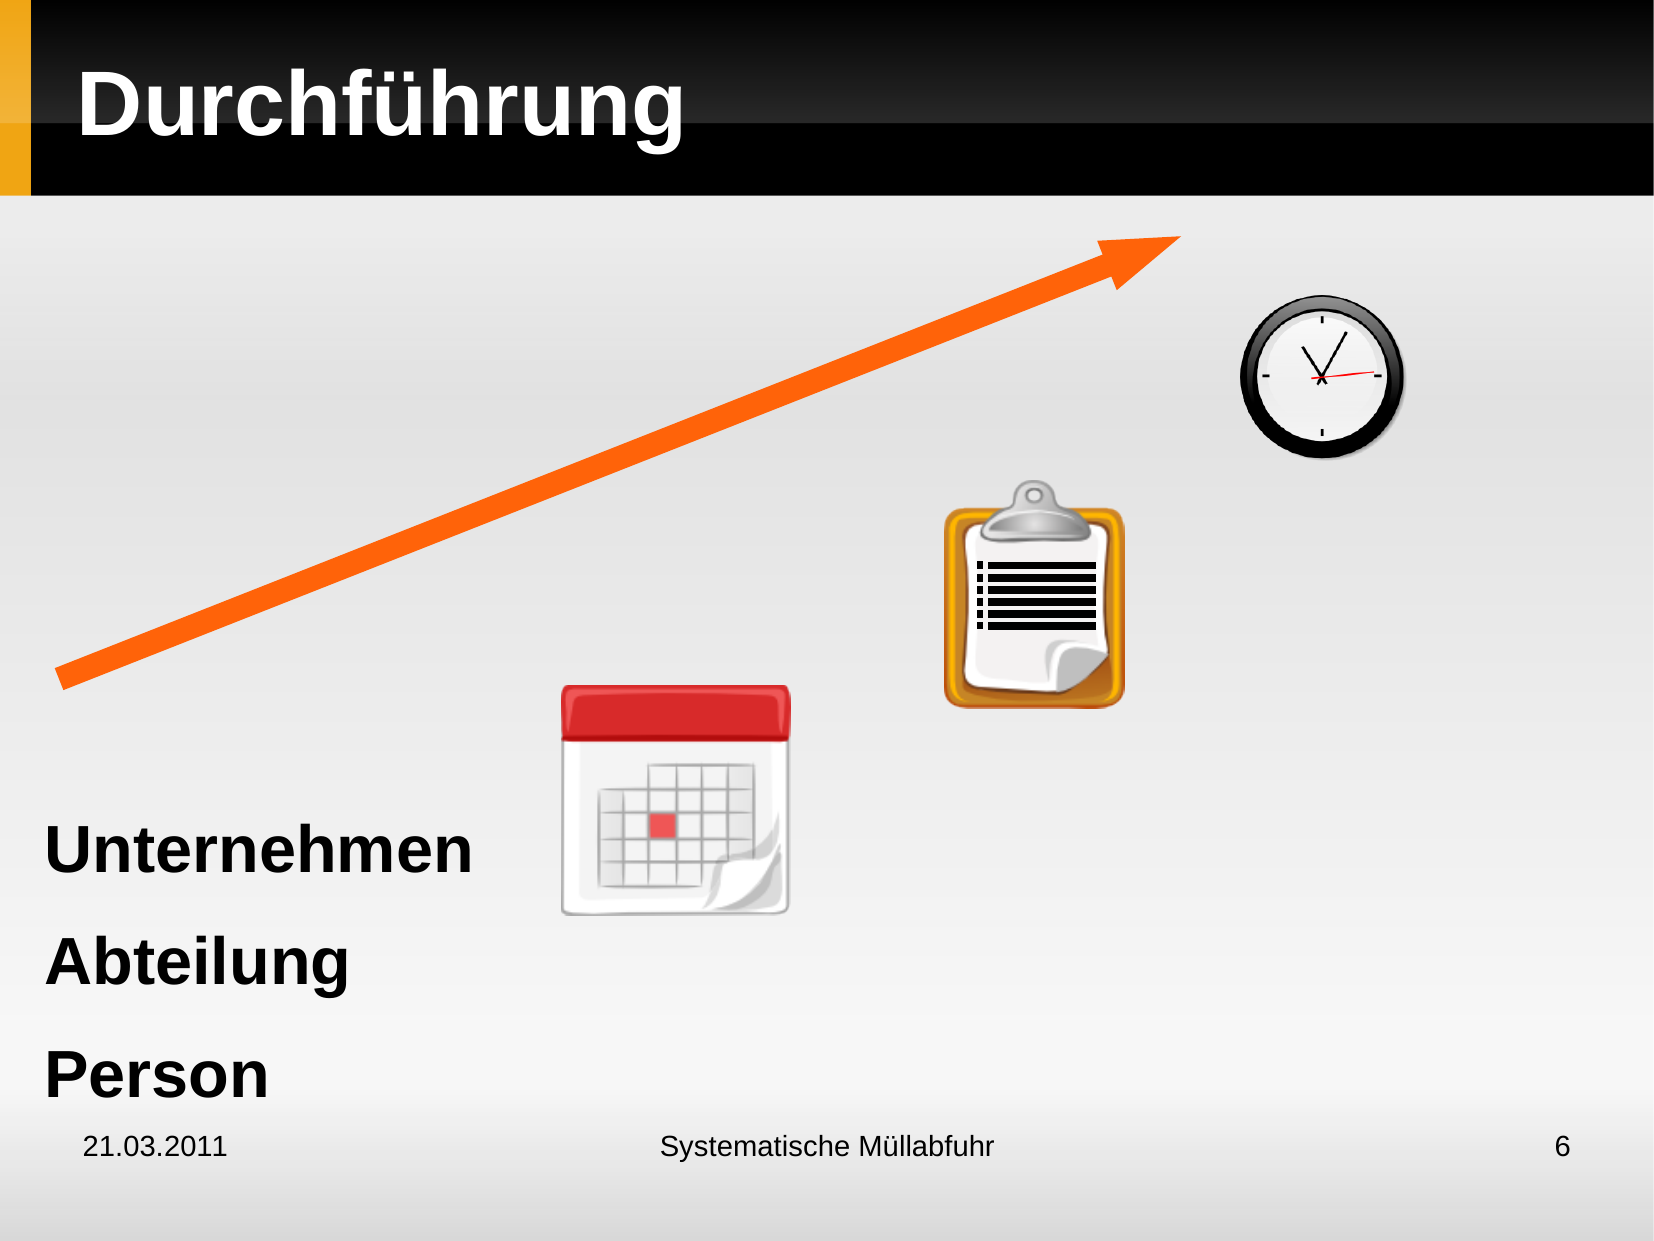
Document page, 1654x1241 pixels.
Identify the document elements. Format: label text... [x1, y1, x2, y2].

text_box Unternehmen Abteilung Person [29, 767, 488, 1080]
text_box [977, 622, 983, 629]
text_box [988, 610, 1096, 618]
text_box [988, 622, 1096, 630]
text_box [977, 586, 983, 594]
text_box [977, 574, 983, 582]
title Durchführung [76, 7, 1565, 200]
text_box [977, 610, 983, 618]
text_box [988, 586, 1096, 594]
text_box [977, 598, 983, 606]
text_box [988, 562, 1096, 569]
text_box [988, 598, 1096, 606]
text_box [988, 574, 1096, 582]
text_box [977, 561, 983, 569]
picture [0, 0, 1654, 1241]
